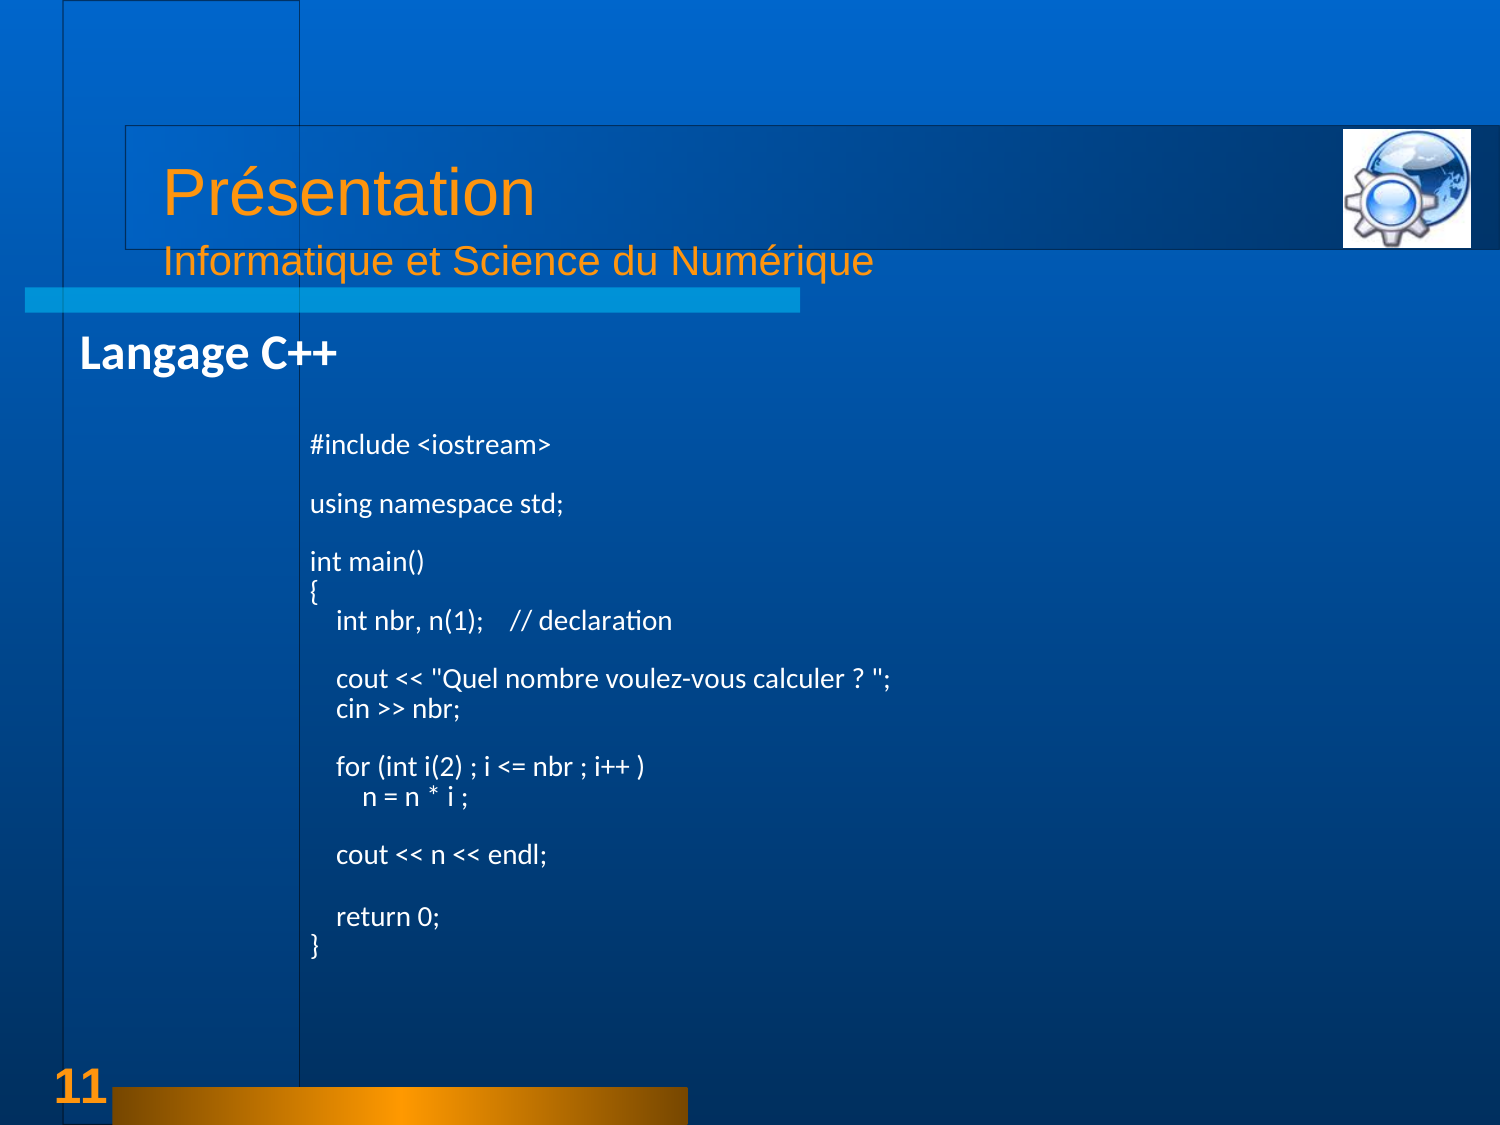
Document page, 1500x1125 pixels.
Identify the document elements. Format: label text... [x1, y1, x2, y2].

picture [1343, 129, 1471, 248]
text_box Langage C++ [64, 325, 1335, 508]
text_box #include <iostream> using namespace std; int main() { int nbr, n(1); // declaration cout << "Quel nombre voulez-vous calculer ? "; cin >> nbr; for (int i(2) ; i <= nbr ; i++ ) n = n * i ; cout << n << endl; return 0; } [295, 425, 1063, 1077]
